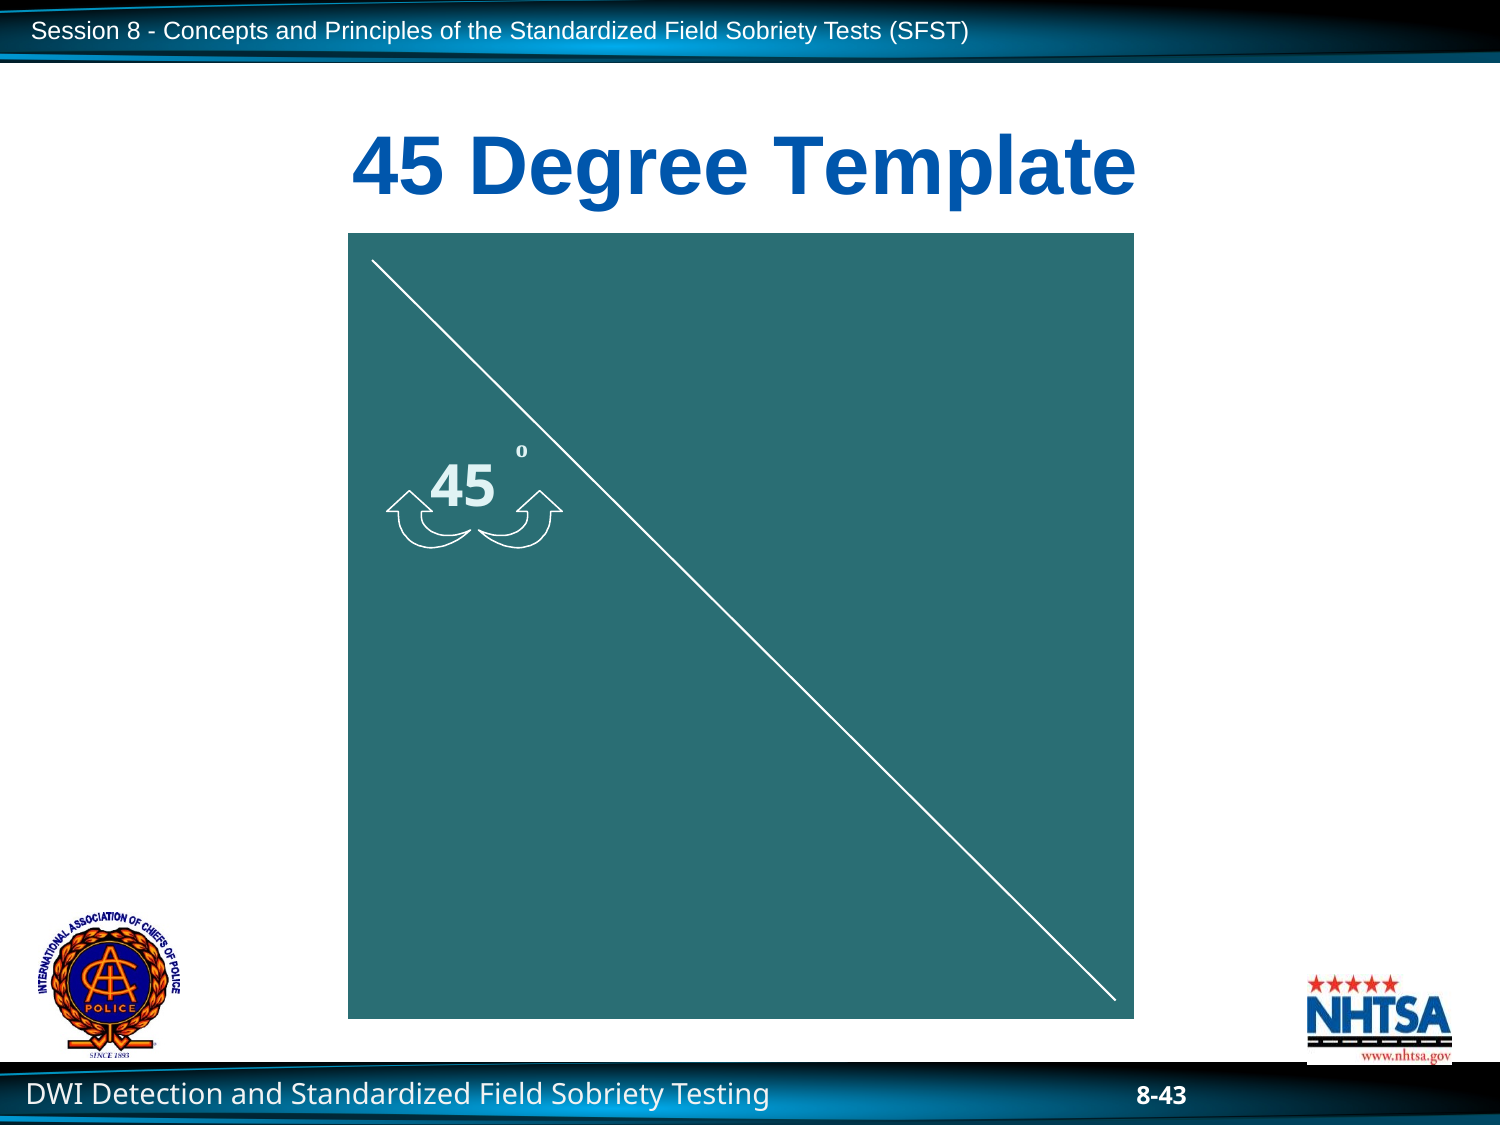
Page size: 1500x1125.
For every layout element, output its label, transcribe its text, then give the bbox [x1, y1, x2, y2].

text_box [346, 231, 1136, 1021]
text_box o [501, 425, 543, 470]
text_box 45 [416, 441, 512, 525]
title 45 Degree Template [85, 111, 1406, 207]
text_box 8-43 [1121, 1067, 1471, 1125]
